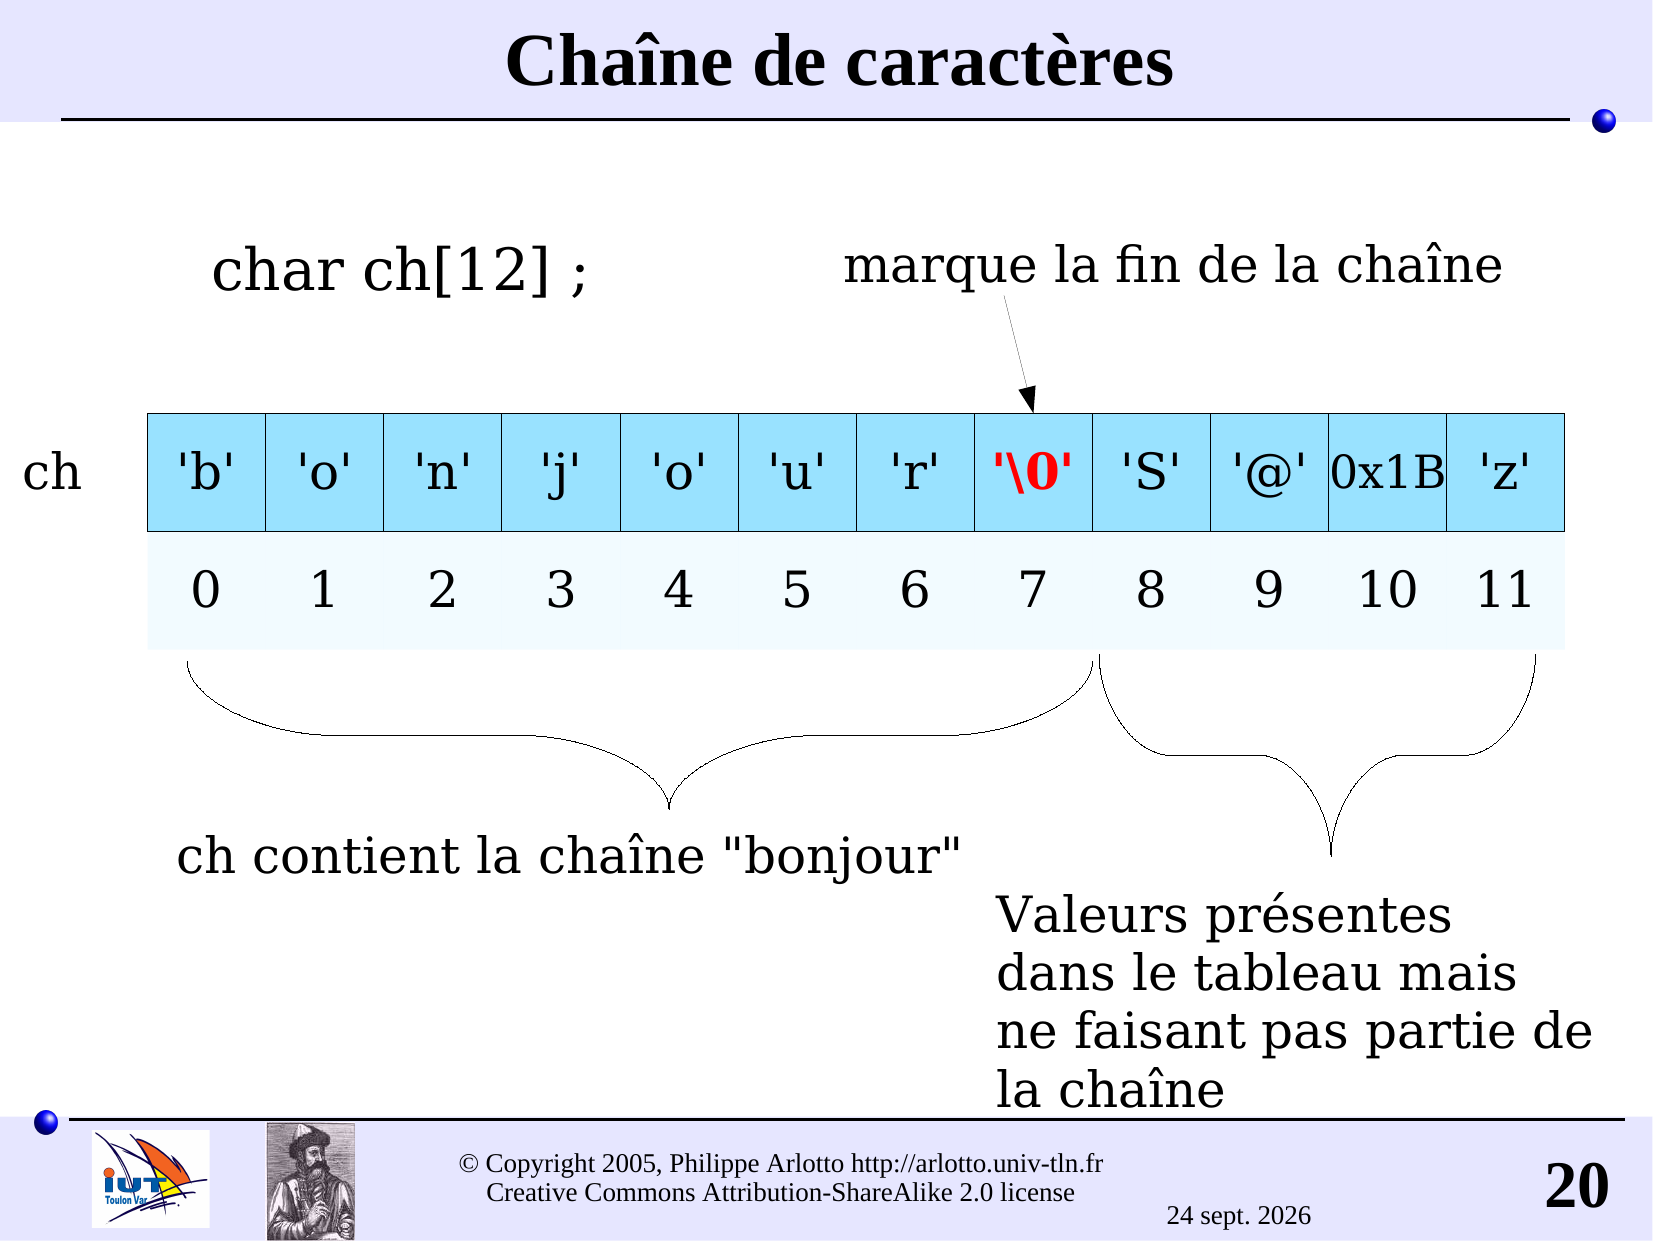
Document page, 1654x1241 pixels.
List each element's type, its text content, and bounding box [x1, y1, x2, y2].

text_box marque la fin de la chaîne [843, 236, 1506, 295]
text_box 10 [1328, 531, 1446, 650]
text_box 'j' [501, 413, 620, 531]
title Chaîne de caractères [95, 14, 1585, 107]
text_box char ch[12] ; [211, 236, 591, 305]
text_box 'z' [1446, 413, 1565, 531]
text_box 0x1B [1328, 413, 1446, 531]
text_box 2 [383, 531, 501, 650]
text_box 7 [974, 531, 1092, 650]
text_box 'r' [856, 413, 974, 531]
picture [265, 1122, 355, 1241]
text_box 'b' [147, 413, 266, 531]
text_box ch [22, 442, 119, 502]
text_box Valeurs présentes dans le tableau mais ne faisant pas partie de la chaîne [996, 885, 1595, 1119]
text_box 5 [738, 531, 856, 650]
text_box 'u' [738, 413, 856, 531]
text_box ch contient la chaîne "bonjour" [176, 826, 965, 886]
text_box 'S' [1092, 413, 1210, 531]
text_box 11 [1446, 531, 1565, 650]
text_box 'o' [266, 413, 383, 531]
text_box 'n' [383, 413, 501, 531]
text_box 0 [147, 531, 265, 650]
text_box 'o' [620, 413, 738, 531]
text_box 1 [265, 531, 383, 650]
text_box 4 [620, 531, 738, 650]
text_box 8 [1092, 531, 1210, 650]
text_box 9 [1210, 531, 1328, 650]
text_box '@' [1210, 413, 1328, 531]
text_box '\0' [974, 413, 1092, 531]
text_box 6 [856, 531, 974, 650]
text_box 3 [501, 531, 620, 650]
